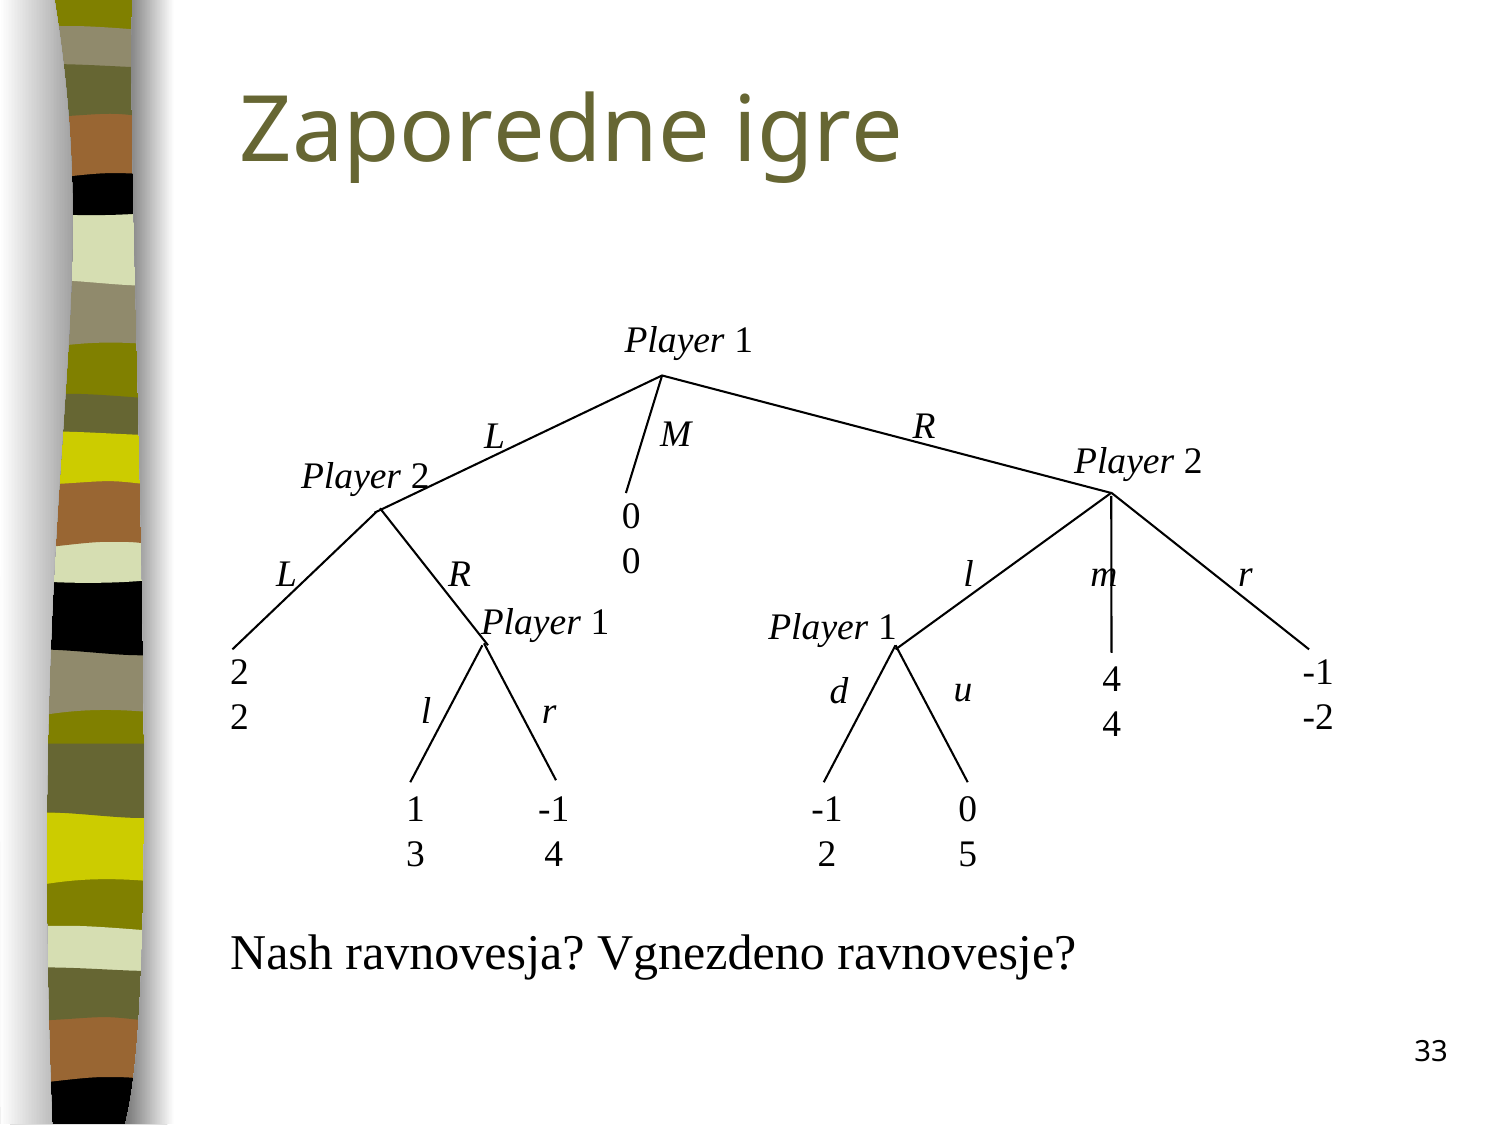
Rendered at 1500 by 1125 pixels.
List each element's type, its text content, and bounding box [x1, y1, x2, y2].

text_box l [418, 684, 455, 744]
text_box Player 1 [751, 599, 914, 659]
text_box 0 0 [604, 488, 659, 607]
text_box 0 5 [940, 782, 995, 900]
text_box 4 4 [1084, 651, 1139, 770]
text_box R [910, 399, 947, 458]
text_box 2 2 [212, 645, 267, 763]
text_box <number> [1149, 1025, 1463, 1101]
text_box Player 2 [1039, 434, 1238, 494]
text_box M [658, 407, 695, 467]
text_box m [1088, 547, 1125, 607]
text_box Player 1 [607, 312, 770, 372]
text_box d [827, 663, 864, 723]
text_box Nash ravnovesja? Vgnezdeno ravnovesje? [215, 912, 1092, 988]
text_box Player 1 [464, 594, 626, 654]
text_box L [273, 547, 311, 607]
text_box l [961, 547, 998, 607]
text_box -1 -2 [1291, 645, 1345, 763]
text_box R [446, 547, 483, 607]
text_box L [482, 409, 519, 469]
text_box r [539, 684, 576, 744]
text_box Player 2 [266, 449, 465, 509]
text_box u [951, 661, 988, 721]
text_box -1 4 [526, 782, 581, 900]
title Zaporedne igre [225, 0, 1500, 188]
text_box -1 2 [800, 782, 855, 900]
text_box r [1236, 547, 1272, 607]
text_box 1 3 [388, 782, 443, 900]
